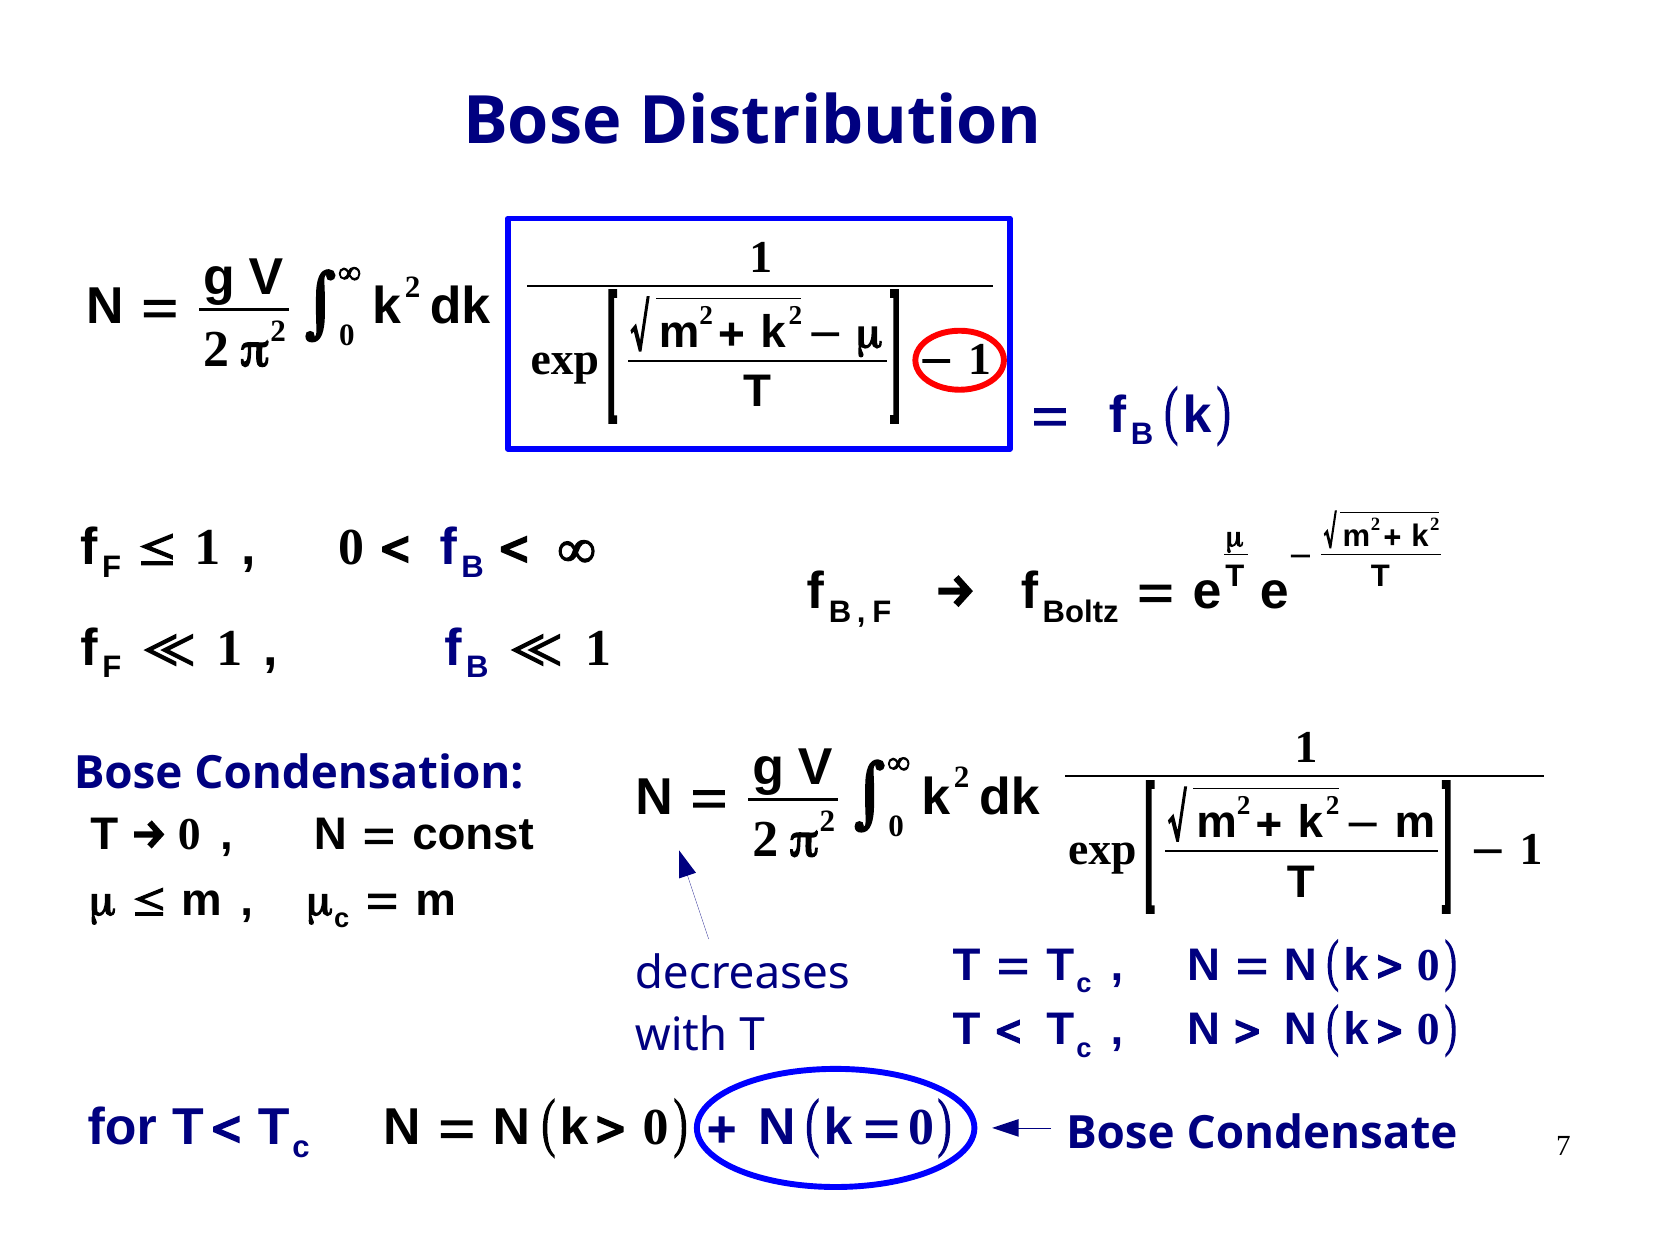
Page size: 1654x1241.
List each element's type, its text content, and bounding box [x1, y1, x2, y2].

text_box Bose Condensate [1051, 1092, 1522, 1163]
chart [79, 245, 498, 379]
chart [952, 1159, 960, 1165]
text_box Bose Condensation: [59, 732, 598, 803]
title Bose Distribution [76, 29, 1565, 207]
chart [82, 807, 541, 861]
chart [629, 736, 1047, 869]
chart [72, 516, 601, 585]
chart [944, 937, 1465, 998]
chart [519, 230, 1239, 453]
chart [919, 334, 1000, 386]
chart [82, 872, 462, 933]
chart [72, 616, 617, 685]
chart [700, 1096, 960, 1165]
chart [944, 1002, 1465, 1063]
chart [79, 1096, 719, 1165]
chart [1057, 720, 1554, 914]
chart [798, 510, 1449, 630]
text_box decreases with T [620, 931, 895, 1058]
